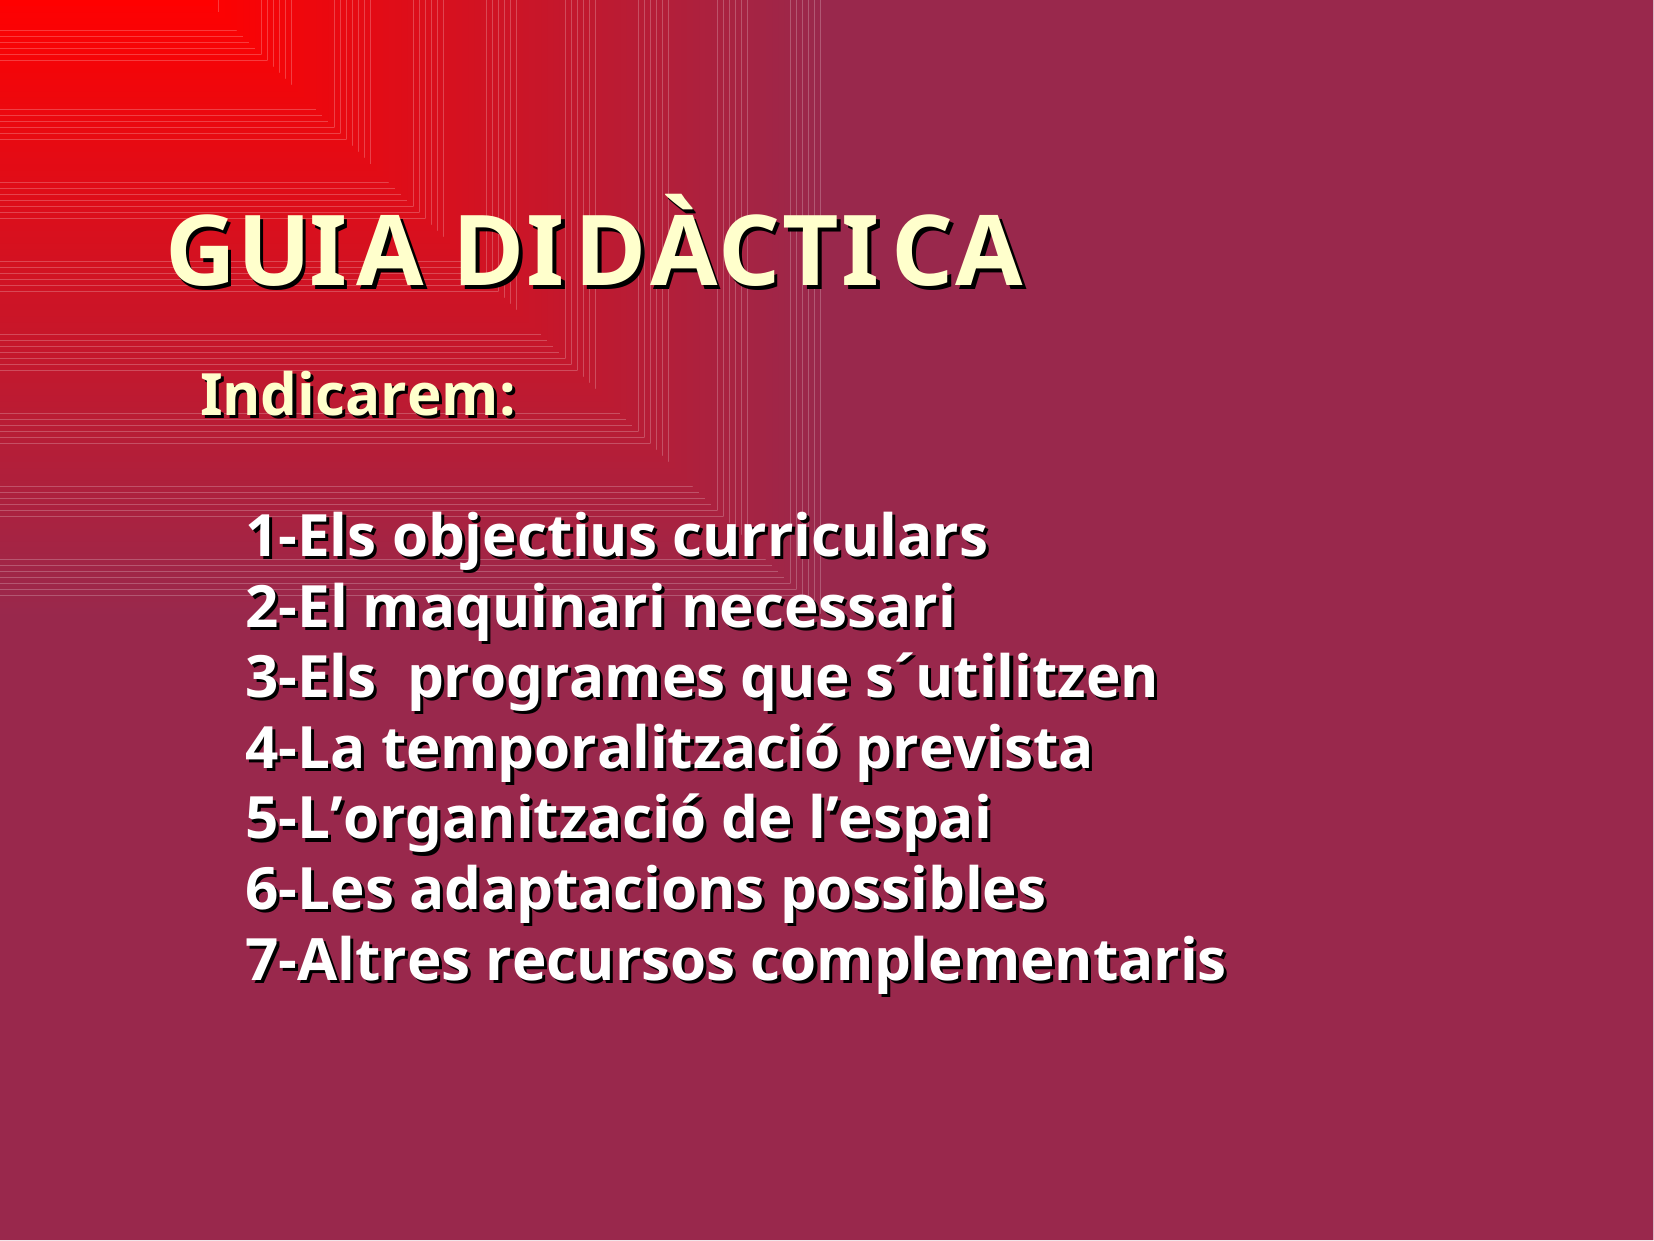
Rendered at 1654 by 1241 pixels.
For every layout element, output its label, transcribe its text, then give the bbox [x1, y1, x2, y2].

picture [146, 178, 1049, 318]
text_box Indicarem: 1-Els objectius curriculars 2-El maquinari necessari 3-Els programes que s´utilitzen 4-La temporalització prevista 5-L’organització de l’espai 6-Les adaptacions possibles 7-Altres recursos complementaris [199, 356, 1474, 993]
